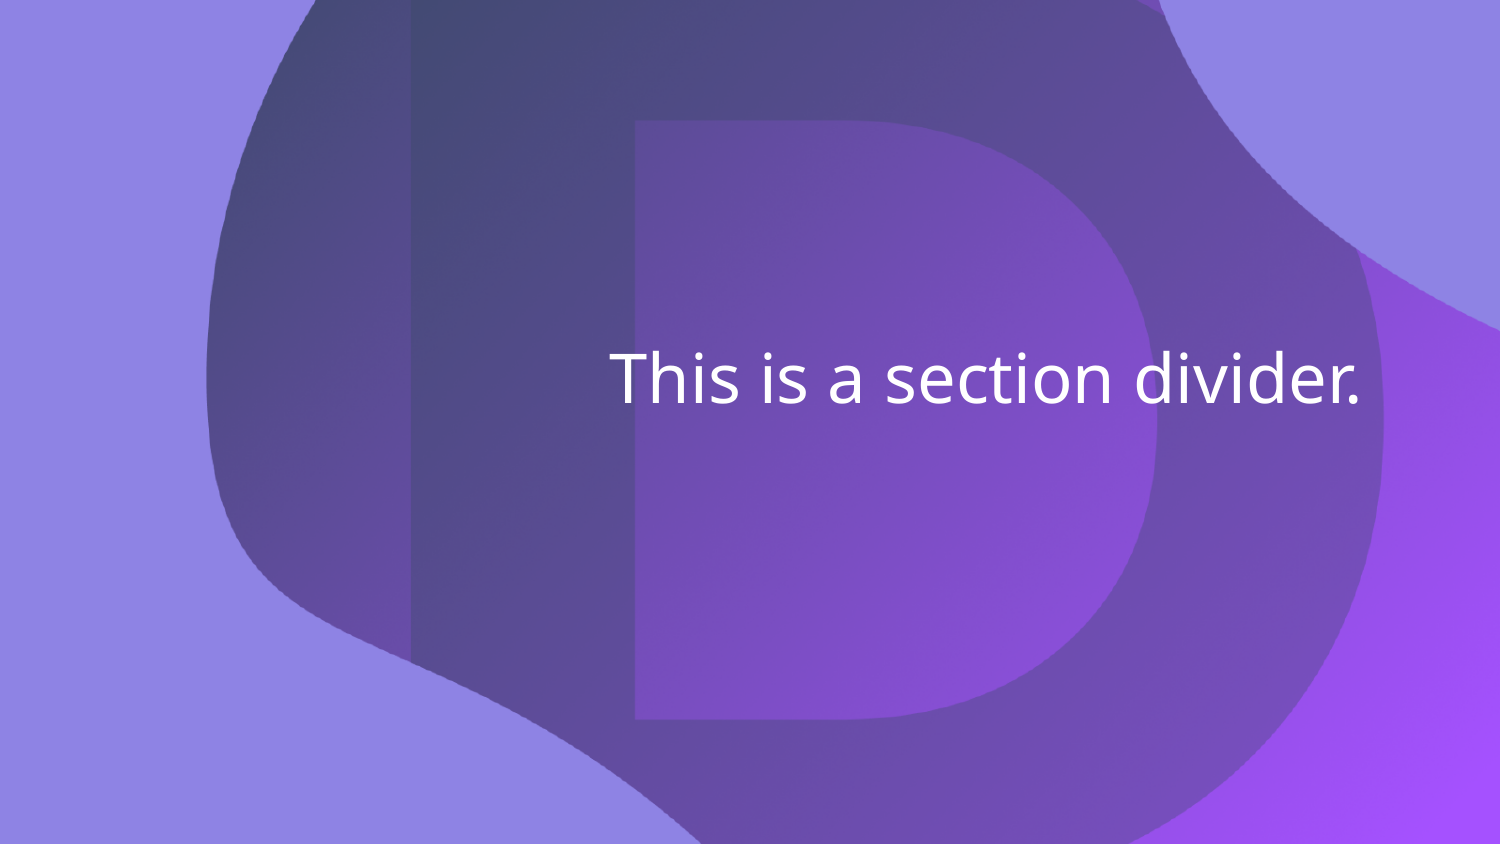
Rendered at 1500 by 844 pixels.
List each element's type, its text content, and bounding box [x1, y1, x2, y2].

picture [0, 0, 1500, 844]
title This is a section divider. [471, 266, 1364, 489]
